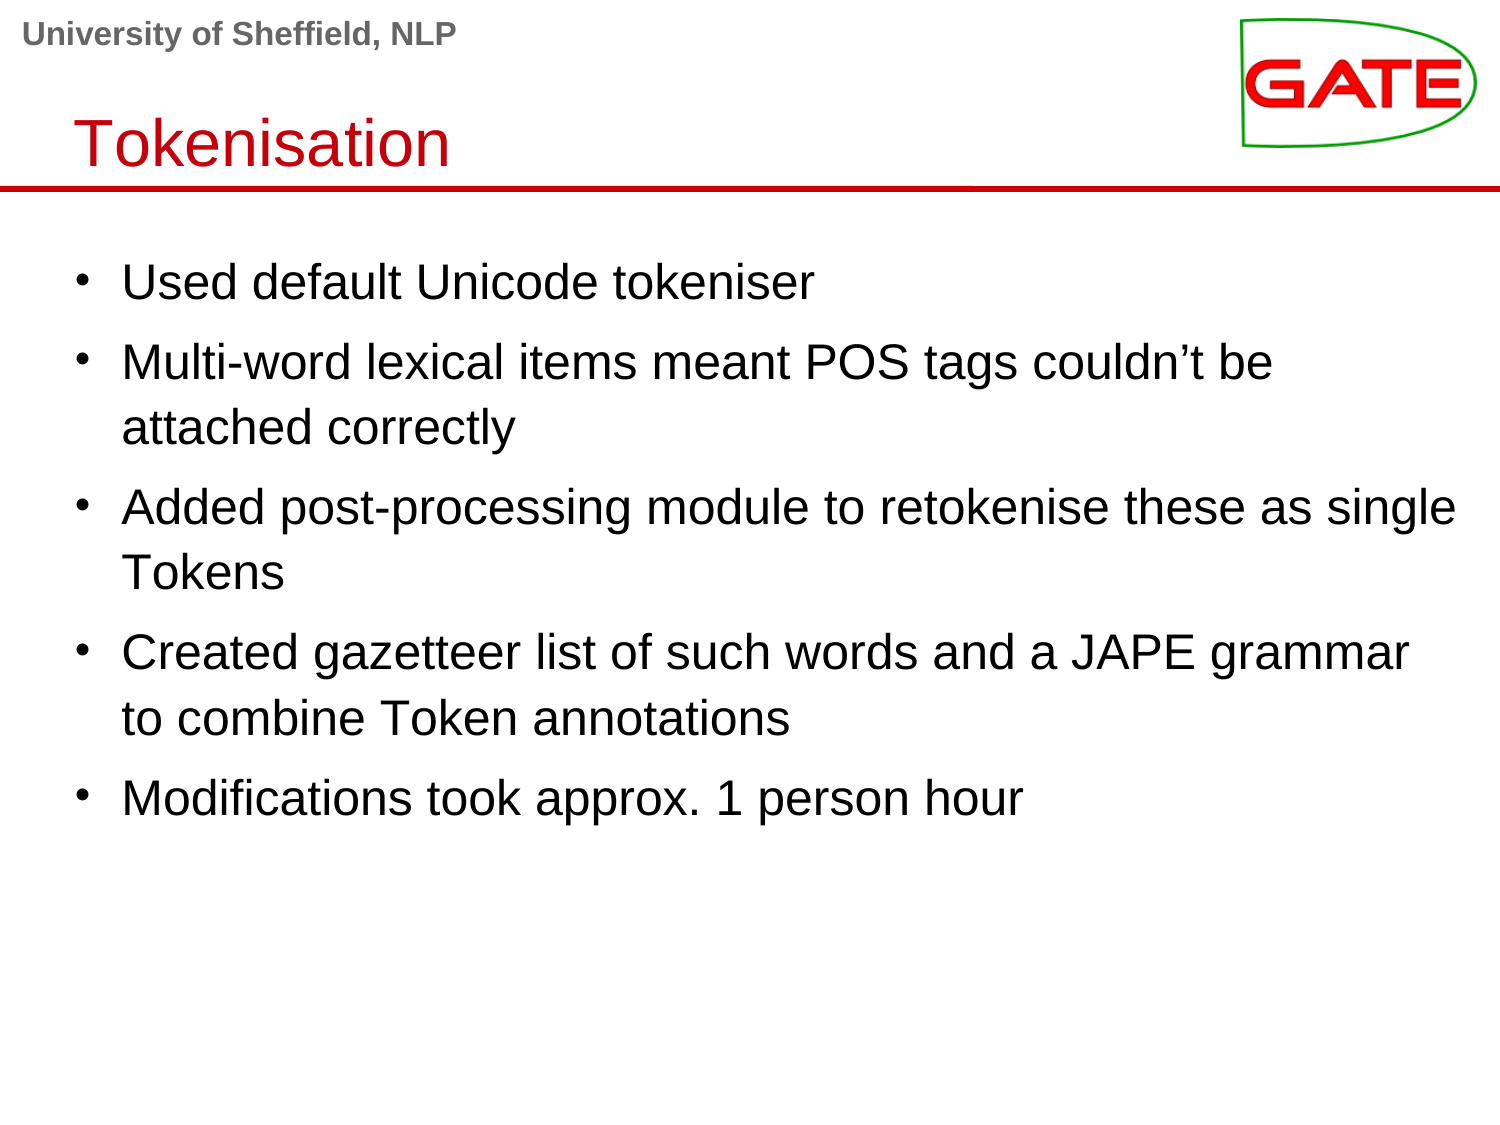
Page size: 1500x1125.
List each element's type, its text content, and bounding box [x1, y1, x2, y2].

list Used default Unicode tokeniser Multi-word lexical items meant POS tags couldn’t be attached correctly Added post-processing module to retokenise these as single Tokens Created gazetteer list of such words and a JAPE grammar to combine Token annotations Modifications took approx. 1 person hour [59, 236, 1477, 1093]
picture [1240, 18, 1477, 148]
title Tokenisation [59, 47, 1335, 188]
